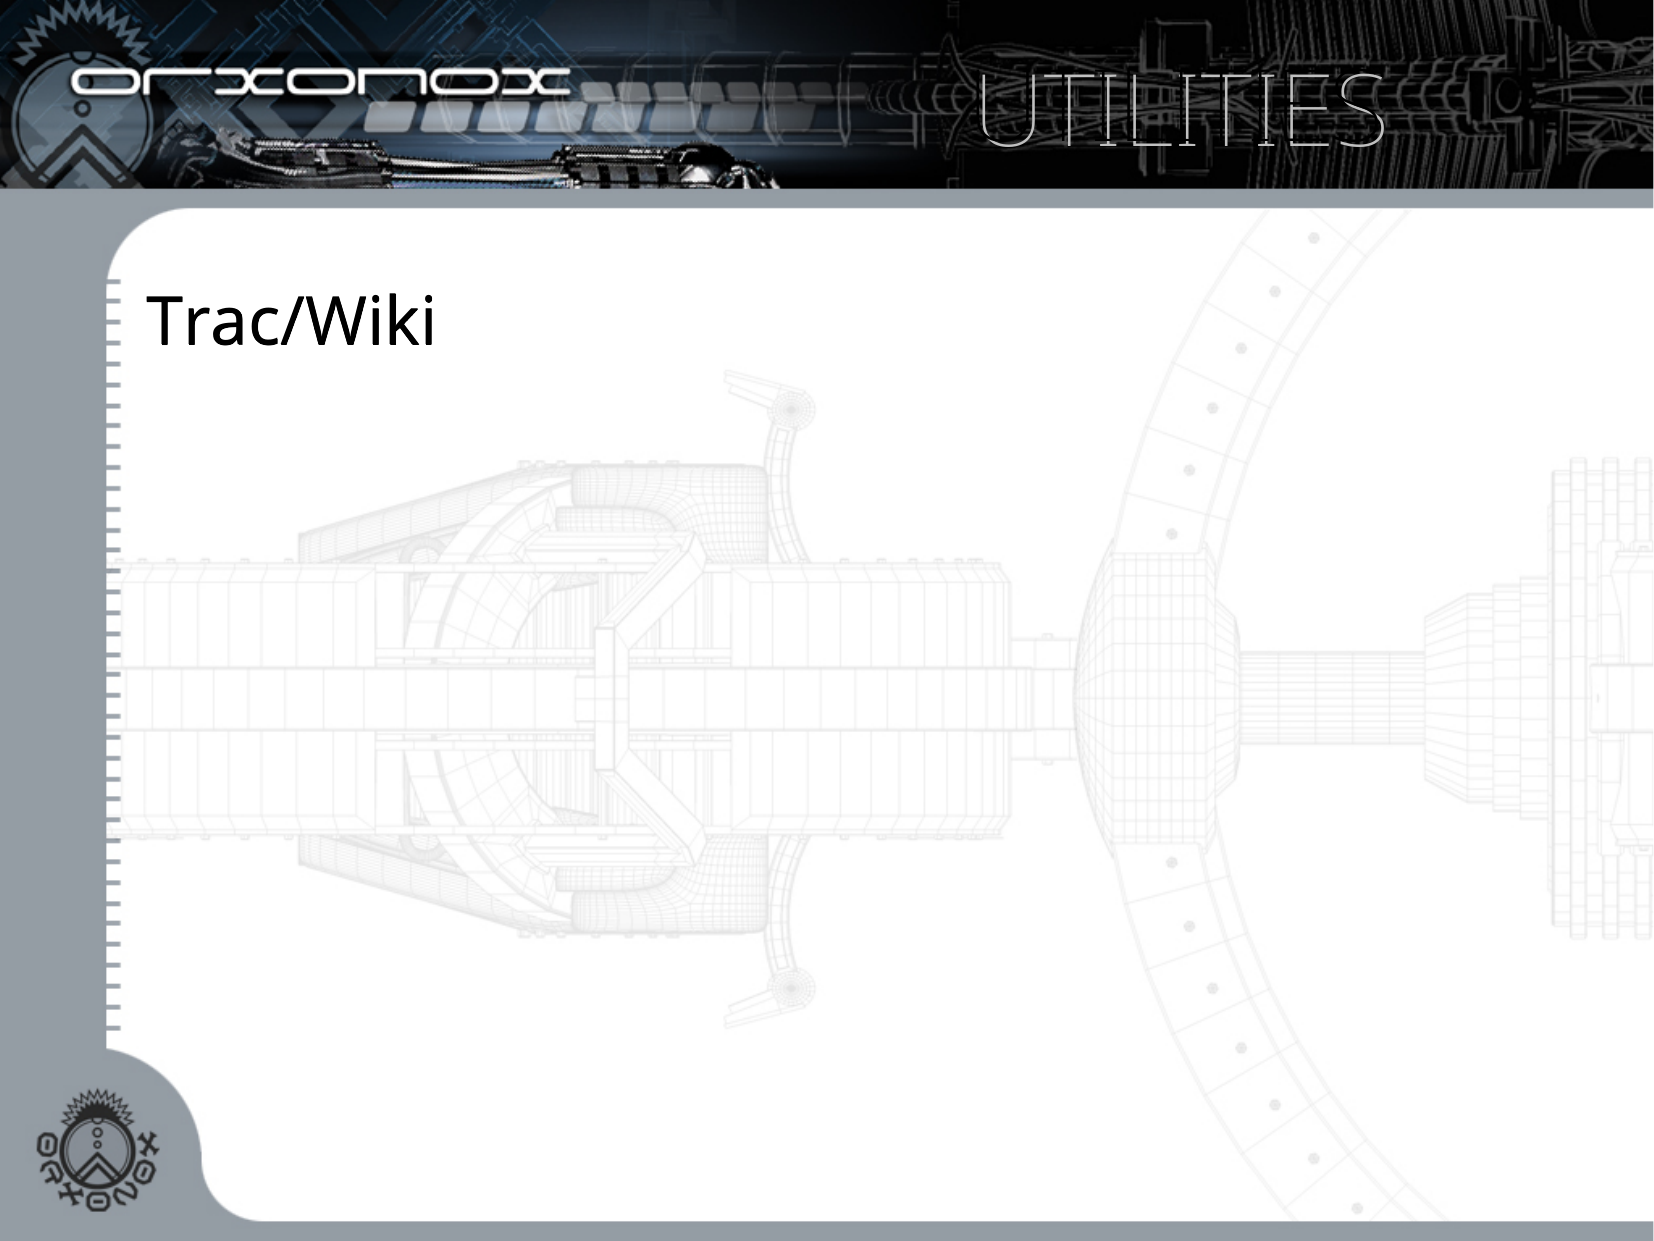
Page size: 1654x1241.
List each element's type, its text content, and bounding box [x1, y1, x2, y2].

text_box Trac/Wiki [146, 273, 614, 301]
text_box UTILITIES [917, 26, 1553, 151]
picture [0, 0, 1654, 1241]
